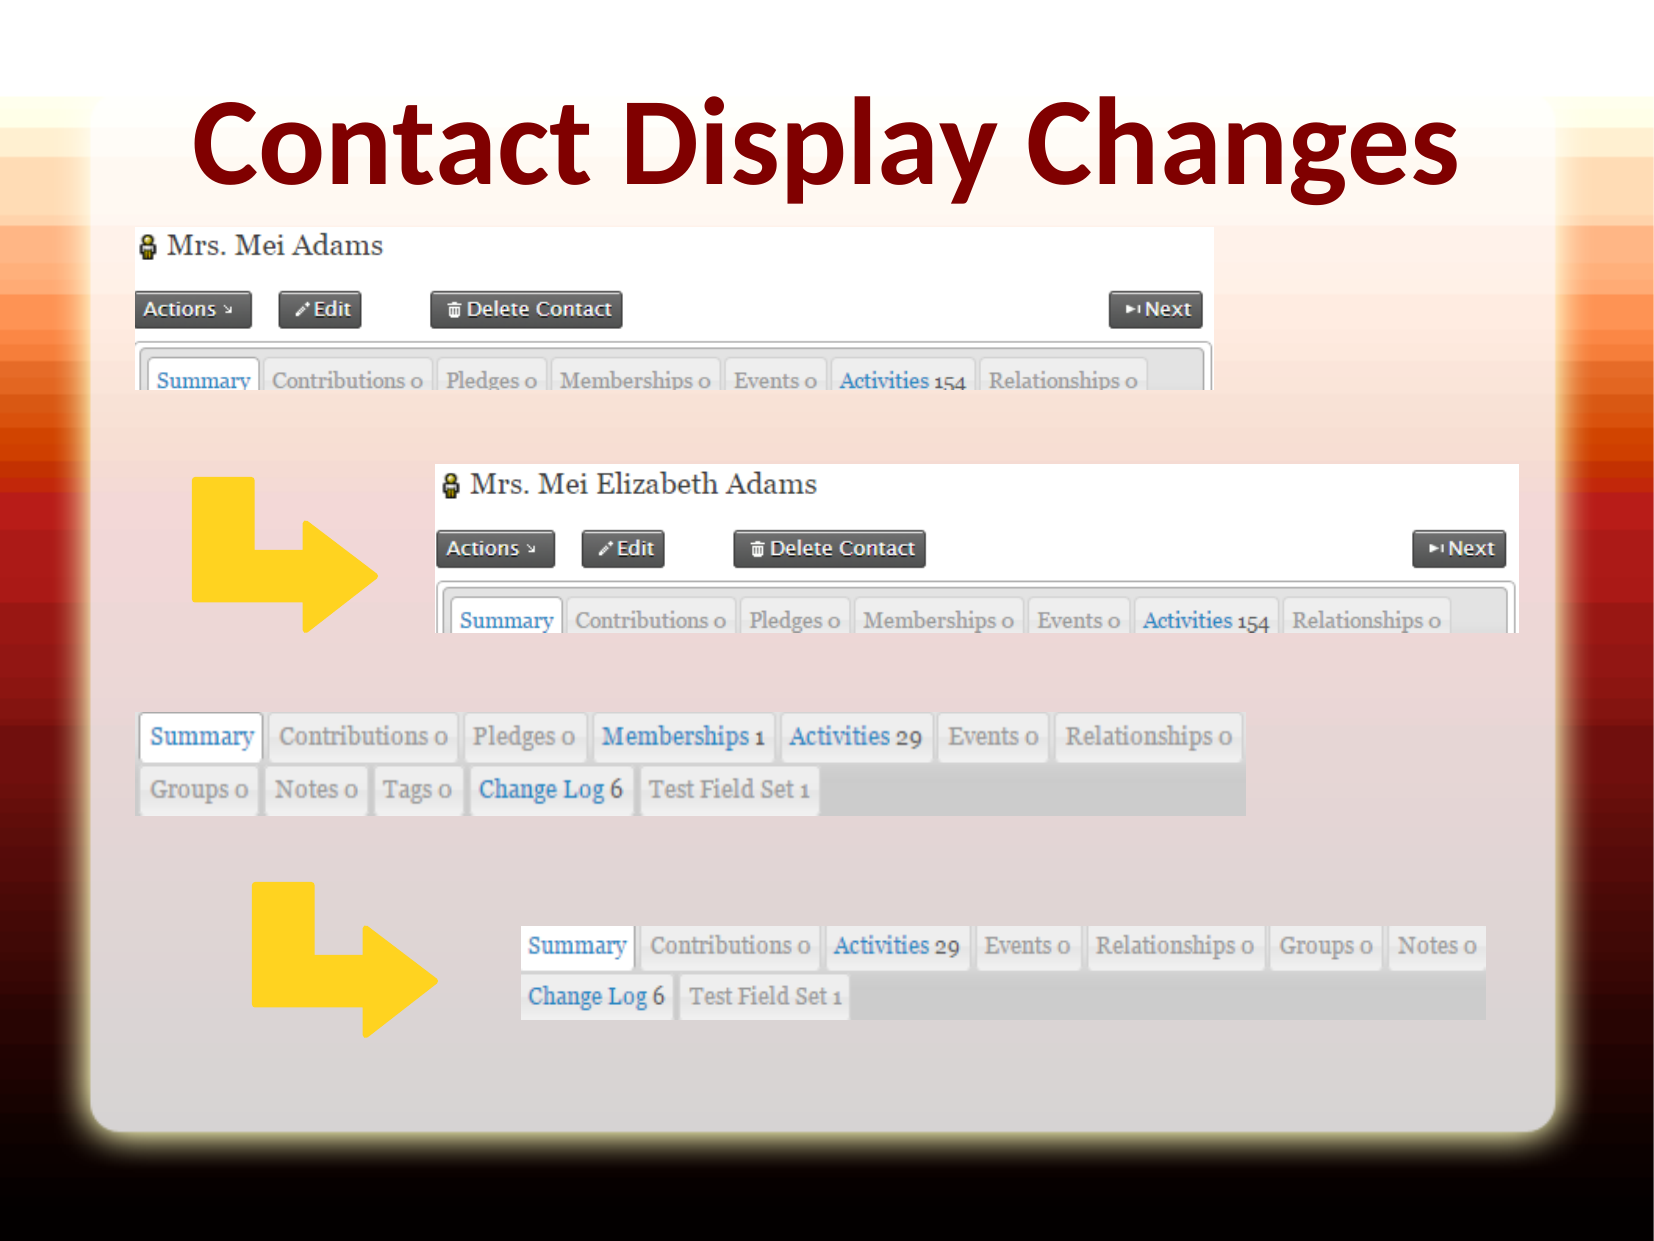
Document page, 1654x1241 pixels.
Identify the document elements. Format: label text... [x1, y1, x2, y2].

title Contact Display Changes [118, 49, 1536, 257]
text_box [255, 885, 436, 1036]
picture [0, 0, 1654, 1241]
text_box [195, 480, 376, 631]
